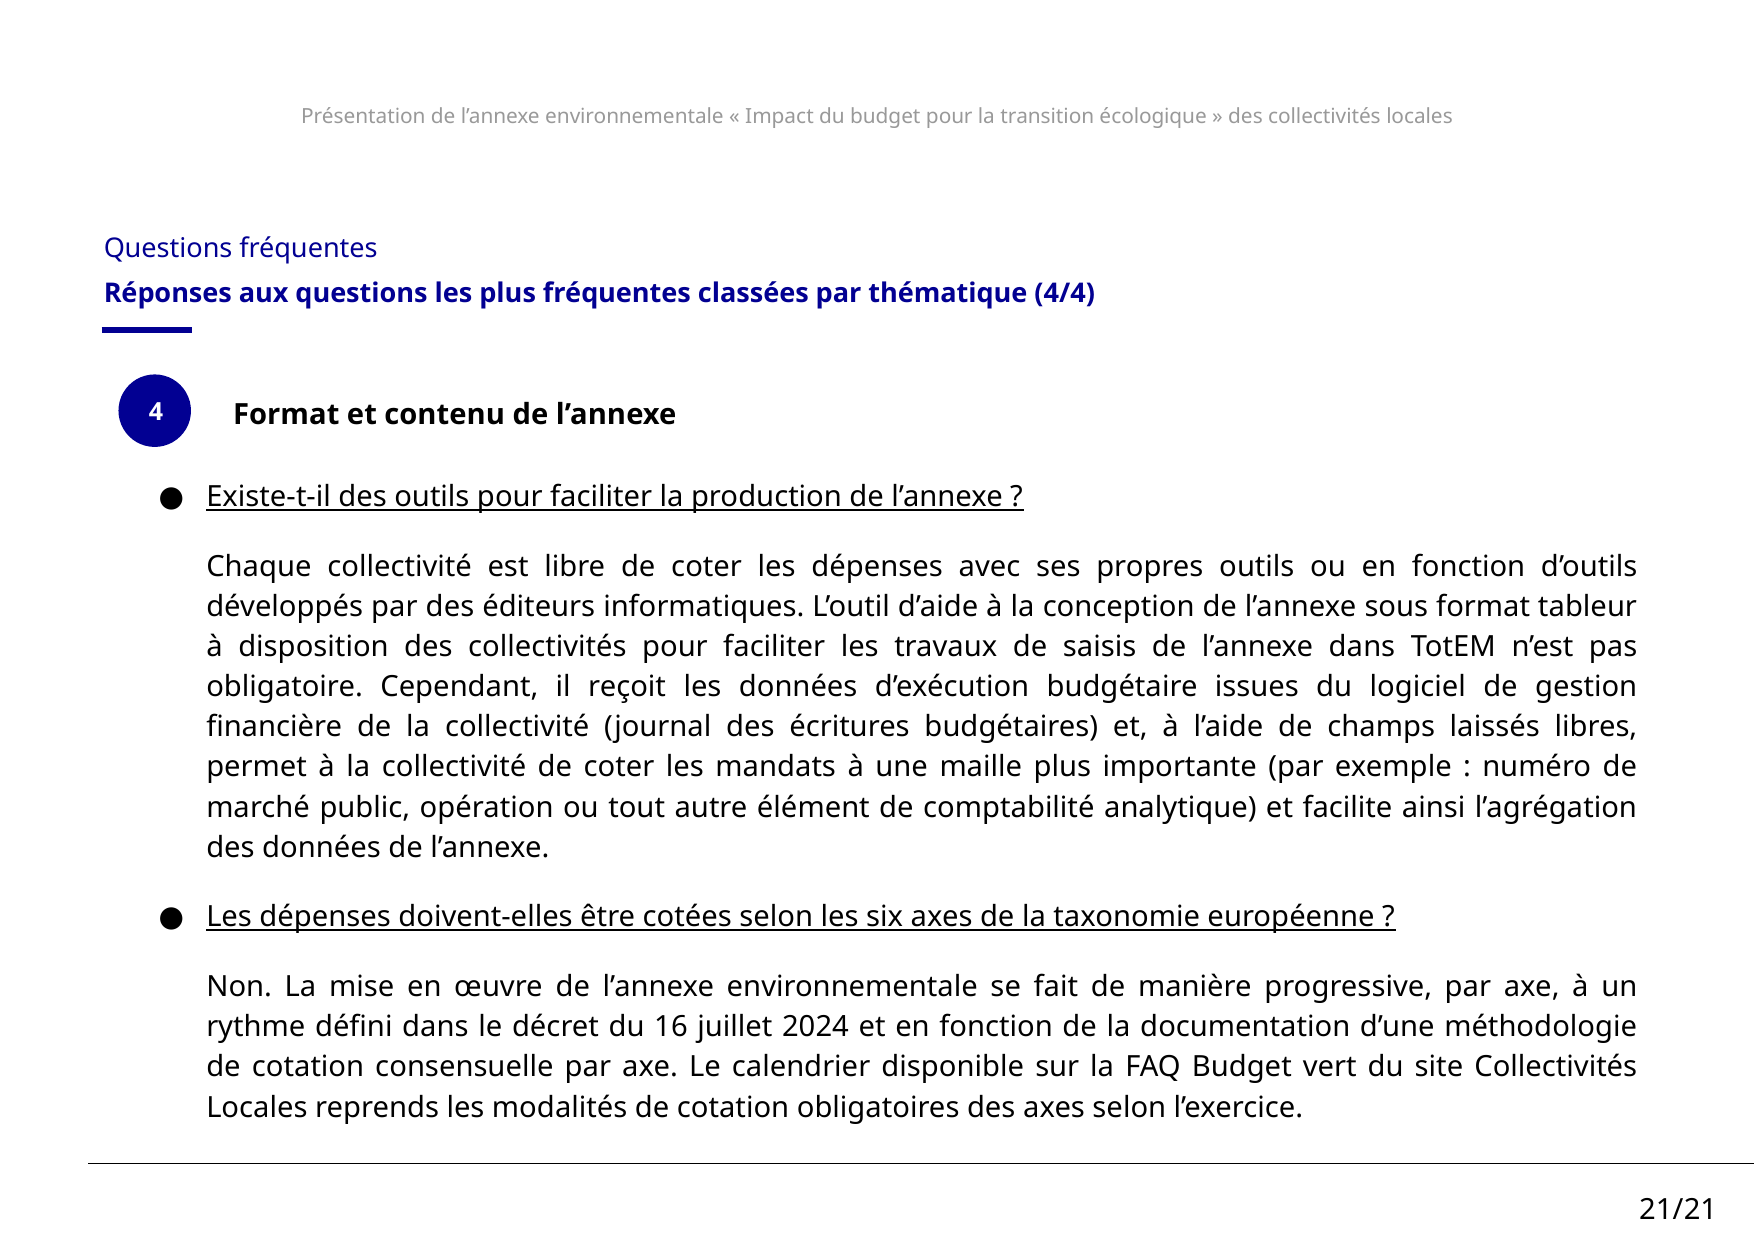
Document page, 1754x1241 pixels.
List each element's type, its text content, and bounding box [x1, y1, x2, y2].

text_box Format et contenu de l’annexe [218, 380, 1500, 446]
text_box <numéro>/21 [1515, 1181, 1732, 1237]
text_box [134, 374, 191, 447]
text_box [118, 381, 133, 440]
text_box Existe-t-il des outils pour faciliter la production de l’annexe ? Chaque collectivité est libre de coter les dépenses avec ses propres outils ou en fonction d’outils développés par des éditeurs informatiques. L’outil d’aide à la conception de l’annexe sous format tableur à disposition des collectivités pour faciliter les travaux de saisis de l’annexe dans TotEM n’est pas obligatoire. Cependant, il reçoit les données d’exécution budgétaire issues du logiciel de gestion financière de la collectivité (journal des écritures budgétaires) et, à l’aide de champs laissés libres, permet à la collectivité de coter les mandats à une maille plus importante (par exemple : numéro de marché public, opération ou tout autre élément de comptabilité analytique) et facilite ainsi l’agrégation des données de l’annexe. Les dépenses doivent-elles être cotées selon les six axes de la taxonomie européenne ? Non. La mise en œuvre de l’annexe environnementale se fait de manière progressive, par axe, à un rythme défini dans le décret du 16 juillet 2024 et en fonction de la documentation d’une méthodologie de cotation consensuelle par axe. Le calendrier disponible sur la FAQ Budget vert du site Collectivités Locales reprends les modalités de cotation obligatoires des axes selon l’exercice. [116, 457, 1654, 1138]
text_box Questions fréquentes Réponses aux questions les plus fréquentes classées par thématique (4/4) [88, 208, 1489, 323]
text_box 4 [133, 380, 173, 441]
text_box Présentation de l’annexe environnementale « Impact du budget pour la transition écologique » des collectivités locales [267, 82, 1487, 143]
